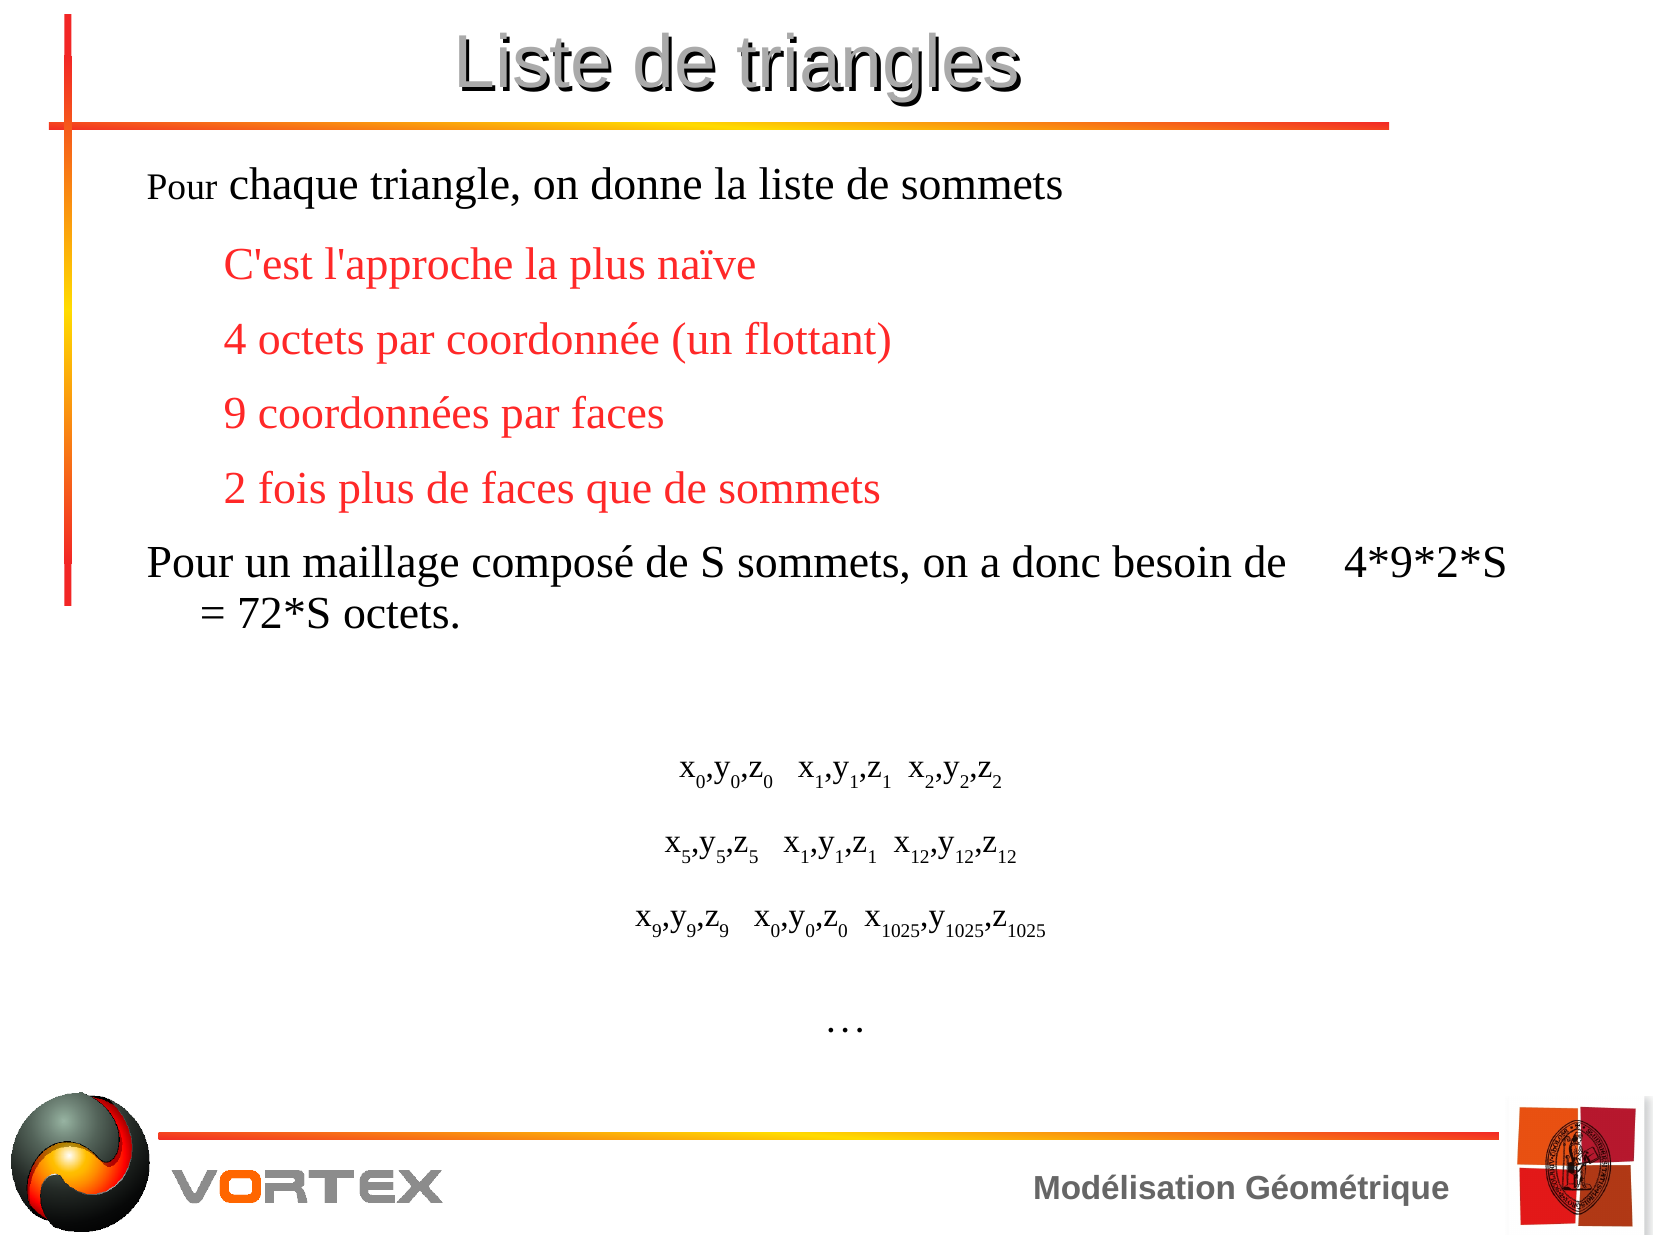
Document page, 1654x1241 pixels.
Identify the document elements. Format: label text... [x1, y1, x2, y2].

list Pour chaque triangle, on donne la liste de sommets C'est l'approche la plus naïve 4 octets par coordonnée (un flottant) 9 coordonnées par faces 2 fois plus de faces que de sommets Pour un maillage composé de S sommets, on a donc besoin de 4*9*2*S = 72*S octets. x0,y0,z0 x1,y1,z1 x2,y2,z2 x5,y5,z5 x1,y1,z1 x12,y12,z12 x9,y9,z9 x0,y0,z0 x1025,y1025,z1025 . . . [128, 159, 1535, 1134]
title Liste de triangles [82, 4, 1392, 120]
picture [11, 1092, 443, 1232]
picture [1505, 1096, 1653, 1235]
